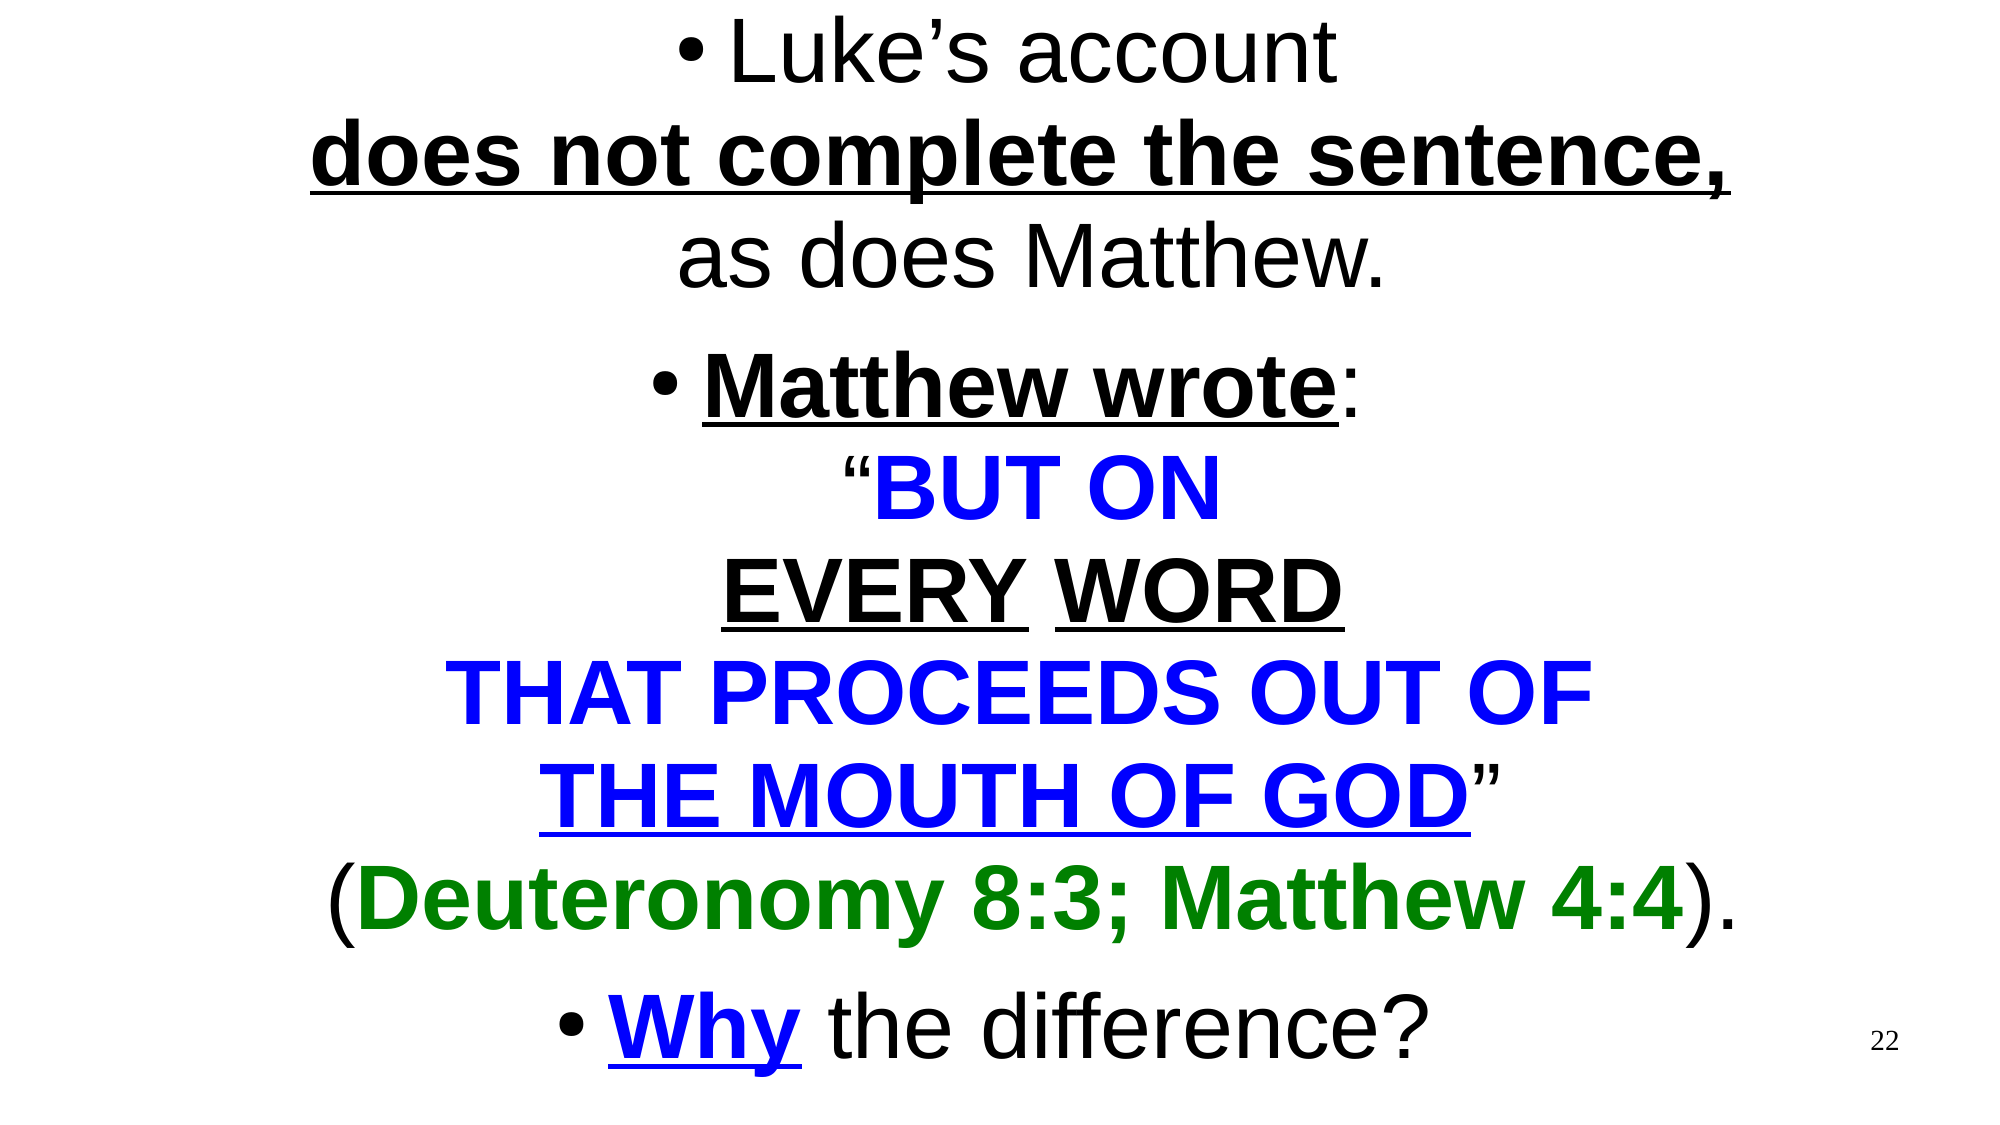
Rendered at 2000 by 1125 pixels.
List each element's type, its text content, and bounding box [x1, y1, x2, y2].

list Luke’s account does not complete the sentence, as does Matthew. Matthew wrote: “BUT ON EVERY WORD THAT PROCEEDS OUT OF THE MOUTH OF GOD” (Deuteronomy 8:3; Matthew 4:4). Why the difference? [0, 0, 1996, 1123]
